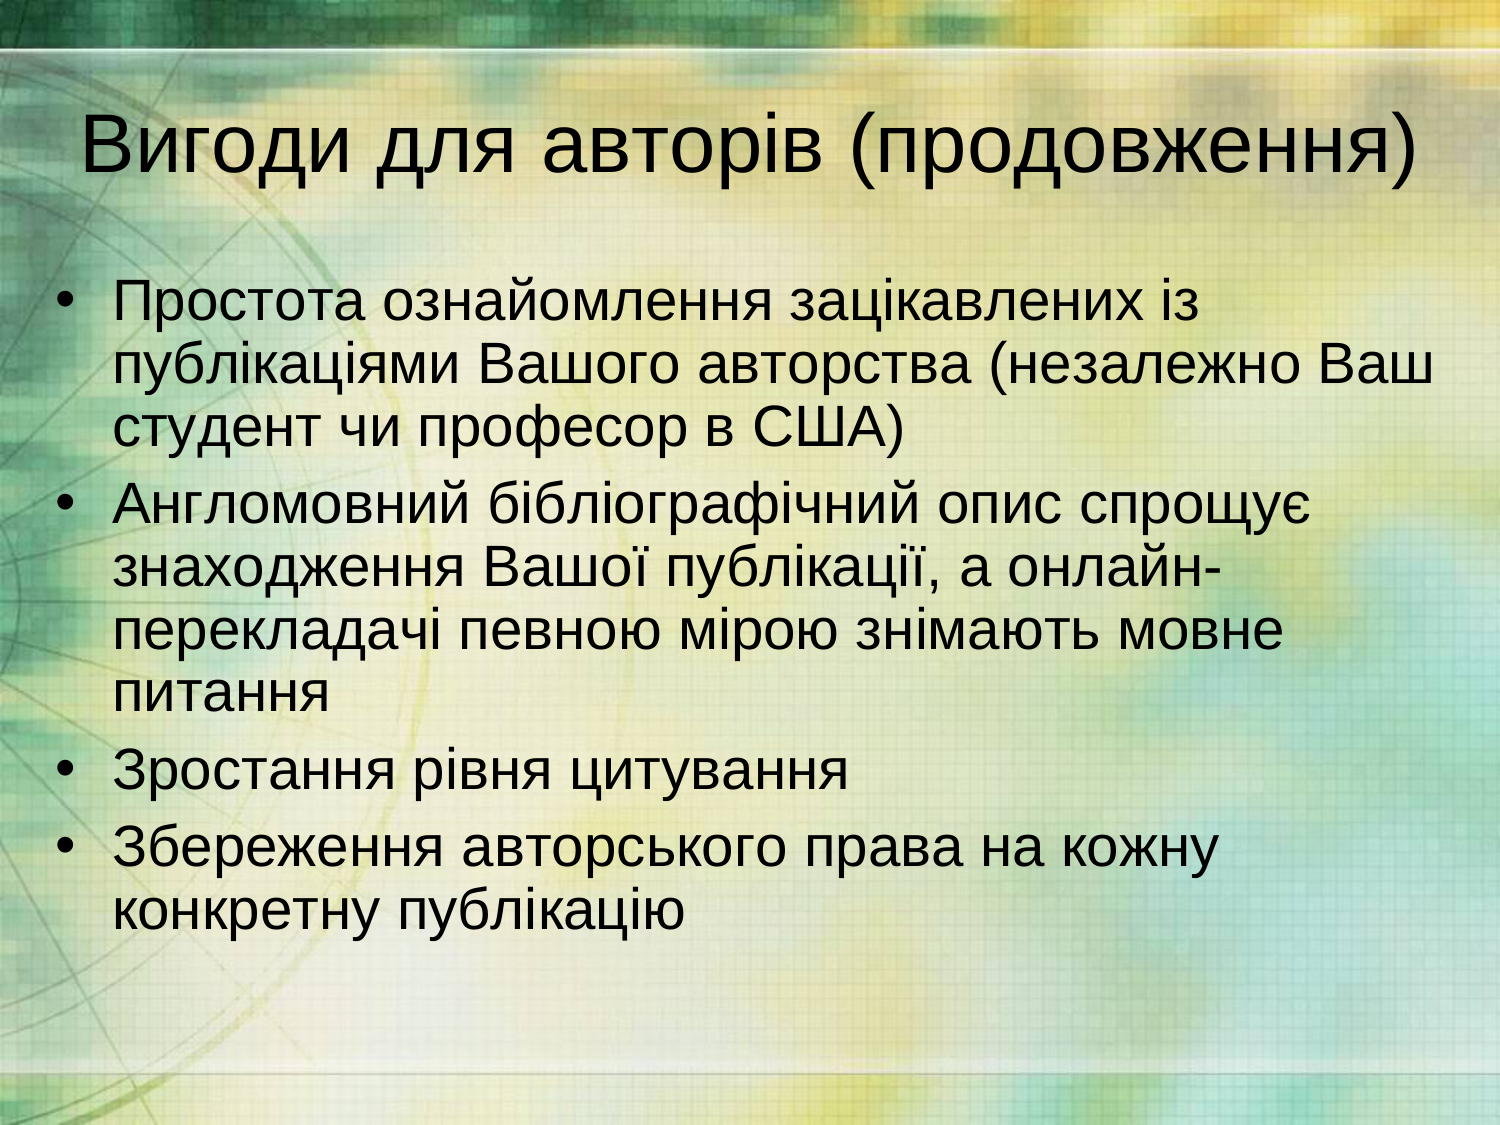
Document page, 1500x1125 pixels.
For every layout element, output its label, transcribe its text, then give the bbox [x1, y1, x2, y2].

picture [0, 0, 1500, 1125]
title Вигоди для авторів (продовження) [64, 45, 1471, 233]
list Простота ознайомлення зацікавлених із публікаціями Вашого авторства (незалежно Ваш студент чи професор в США) Англомовний бібліографічний опис спрощує знаходження Вашої публікації, а онлайн-перекладачі певною мірою знімають мовне питання Зростання рівня цитування Збереження авторського права на кожну конкретну публікацію [41, 262, 1459, 1005]
